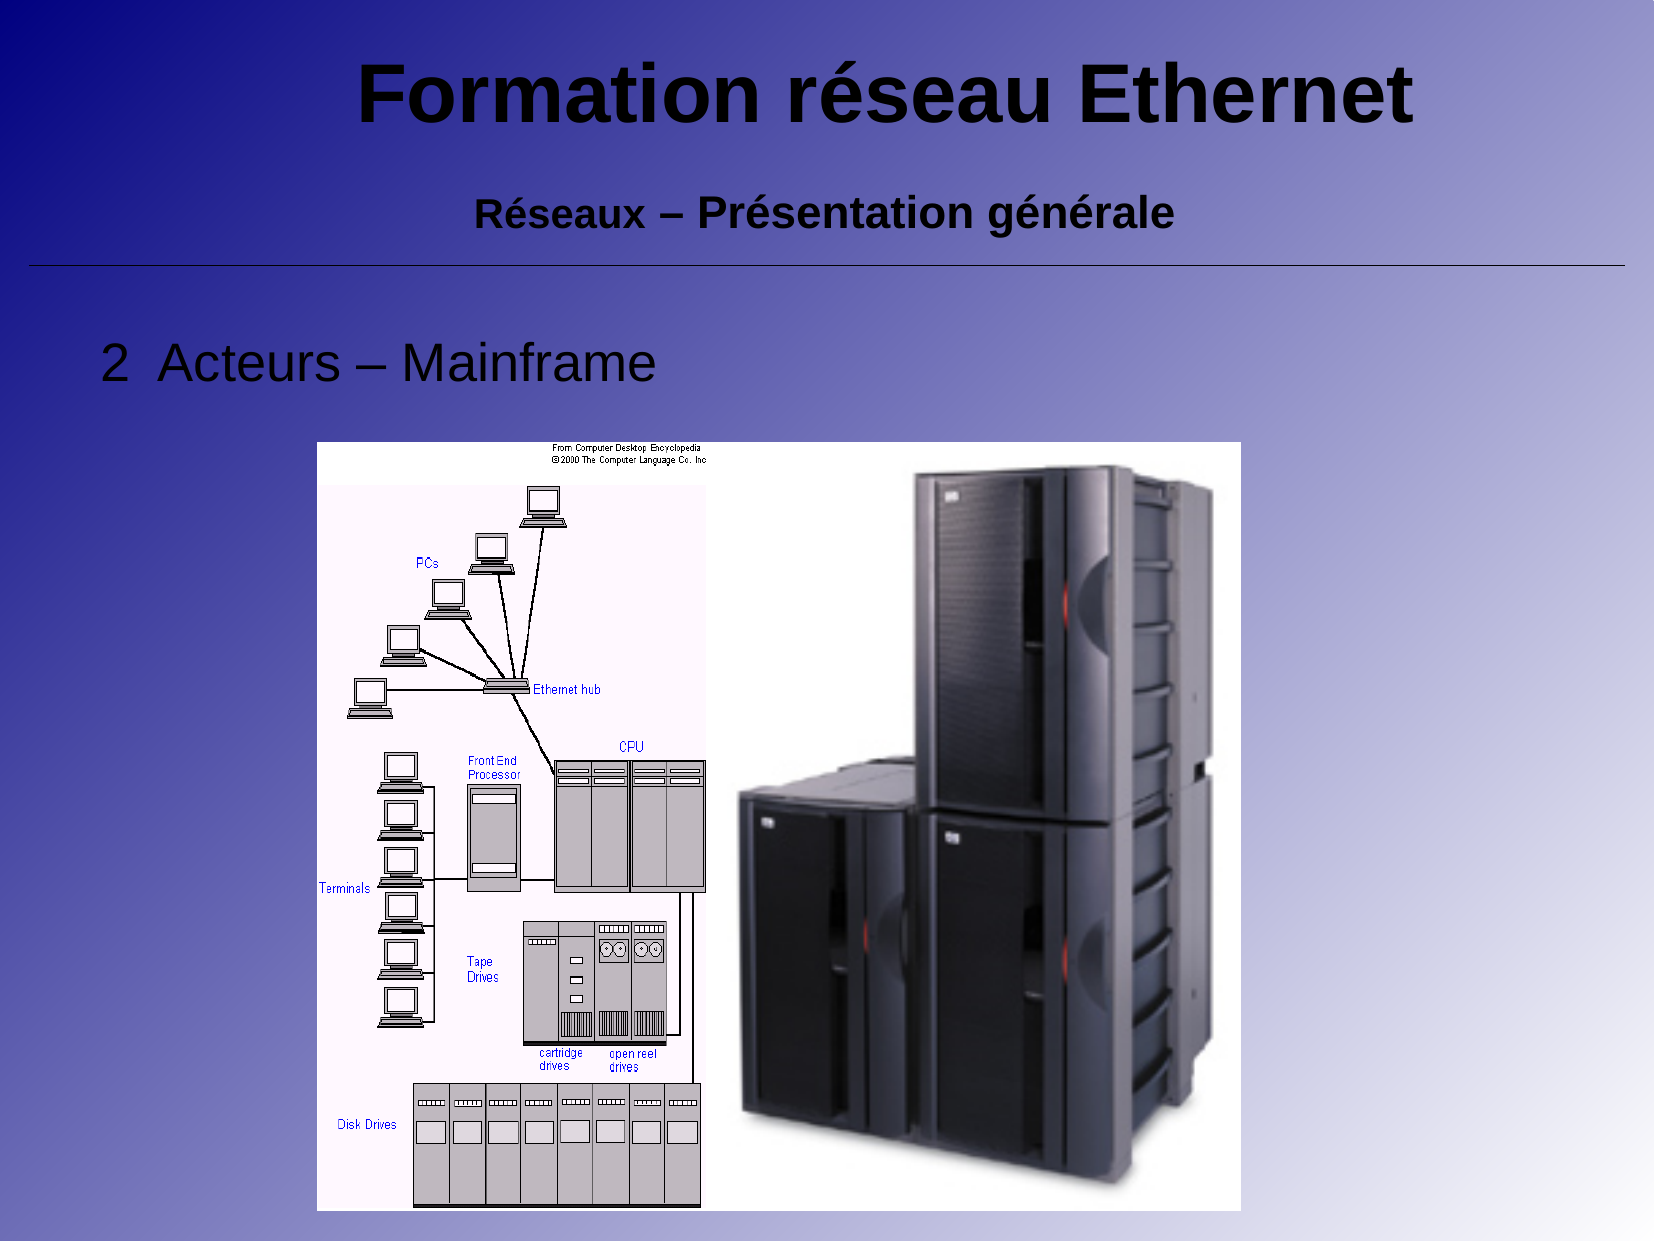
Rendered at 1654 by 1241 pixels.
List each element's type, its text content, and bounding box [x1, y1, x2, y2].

text_box Réseaux – Présentation générale [29, 266, 1621, 354]
picture [317, 442, 1241, 1211]
text_box 2 Acteurs – Mainframe [85, 324, 674, 401]
text_box Formation réseau Ethernet [324, 39, 1447, 148]
text_box Réseaux – Présentation générale [29, 177, 1621, 265]
